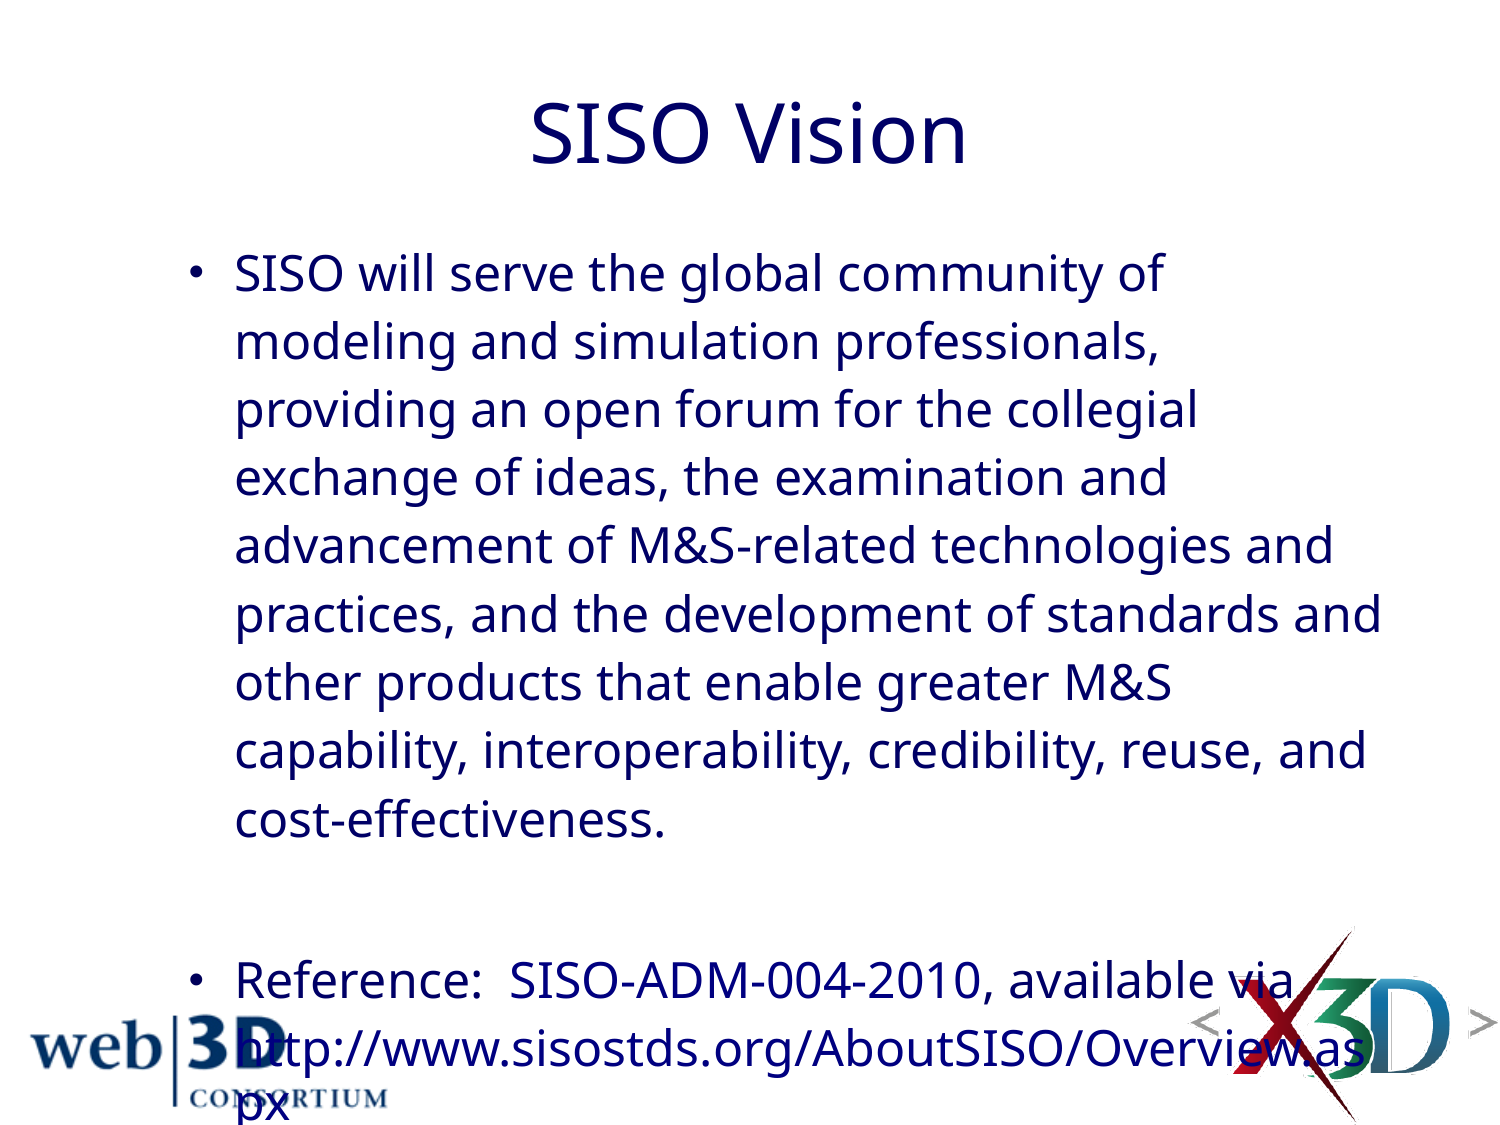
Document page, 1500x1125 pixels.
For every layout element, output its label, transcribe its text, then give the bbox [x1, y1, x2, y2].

picture [272, 1110, 283, 1118]
list SISO will serve the global community of modeling and simulation professionals, providing an open forum for the collegial exchange of ideas, the examination and advancement of M&S-related technologies and practices, and the development of standards and other products that enable greater M&S capability, interoperability, credibility, reuse, and cost-effectiveness. Reference: SISO-ADM-004-2010, available via http://www.sisostds.org/AboutSISO/Overview.aspx [112, 237, 1388, 986]
picture [12, 998, 413, 1118]
picture [1238, 986, 1243, 994]
picture [243, 1096, 257, 1117]
picture [1187, 926, 1500, 1125]
picture [1274, 986, 1287, 995]
title SISO Vision [112, 44, 1388, 218]
